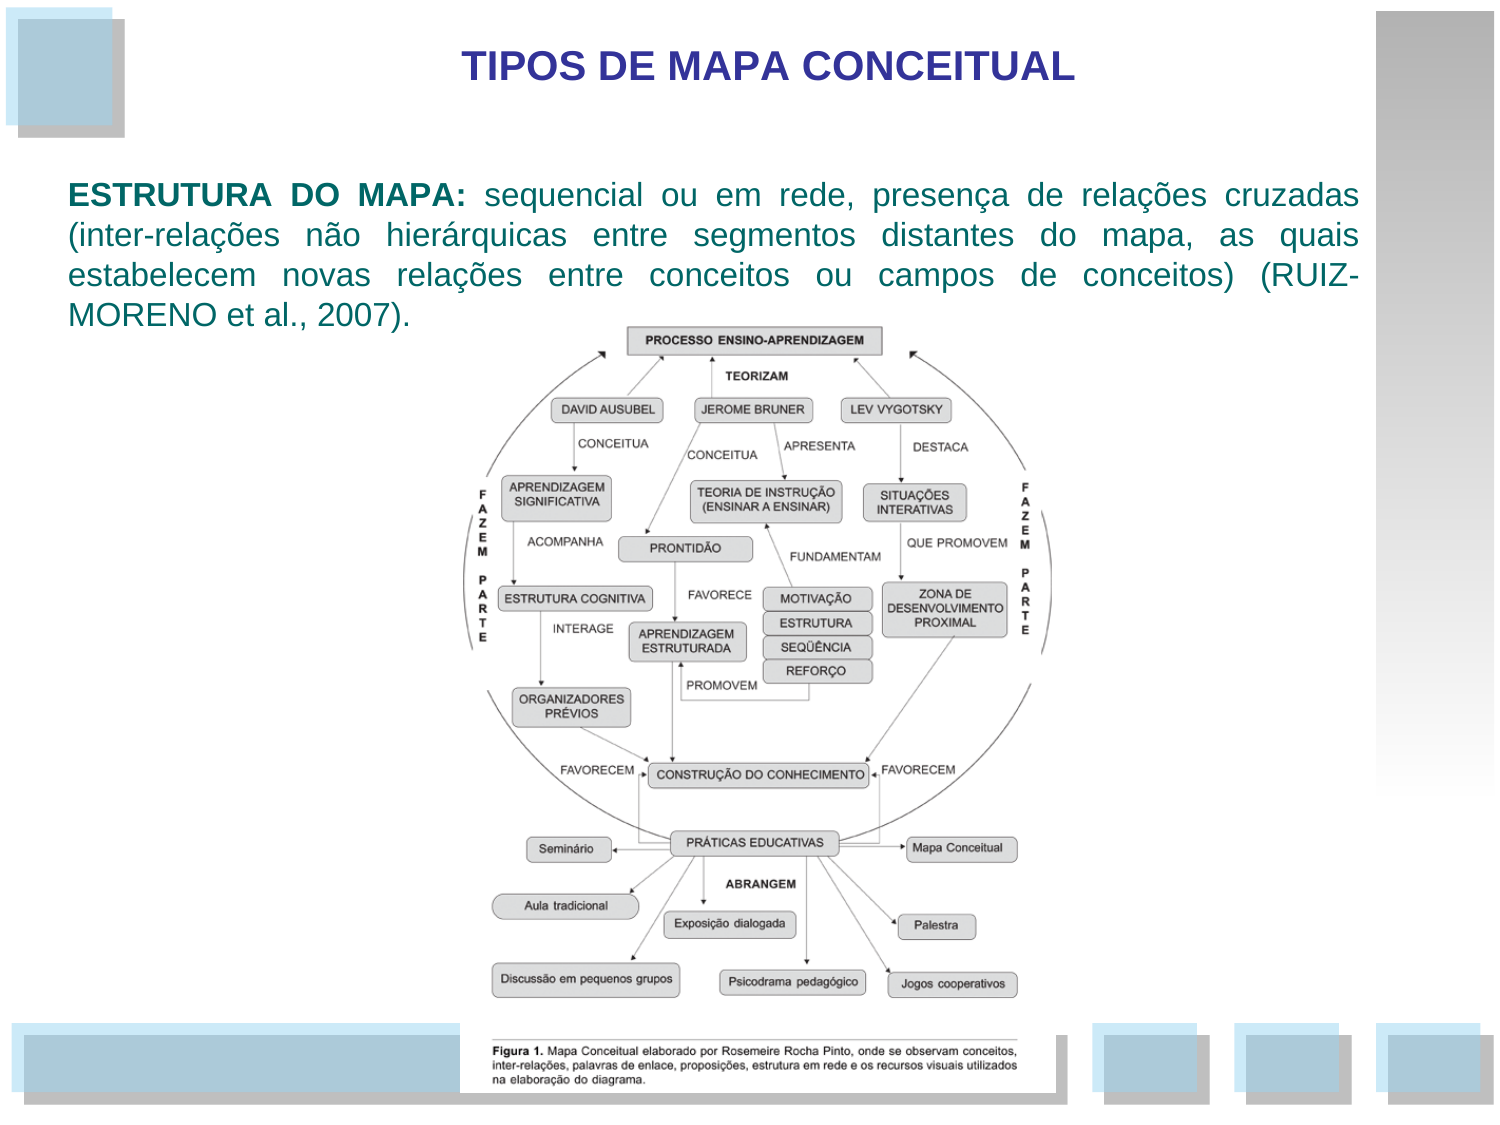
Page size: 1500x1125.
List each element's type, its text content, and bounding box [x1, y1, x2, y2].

text_box ESTRUTURA DO MAPA: sequencial ou em rede, presença de relações cruzadas (inter-relações não hierárquicas entre segmentos distantes do mapa, as quais estabelecem novas relações entre conceitos ou campos de conceitos) (RUIZ-MORENO et al., 2007). [53, 165, 1377, 341]
text_box [1376, 11, 1495, 799]
text_box [5, 7, 113, 126]
text_box [1092, 1023, 1197, 1093]
text_box [11, 1023, 460, 1093]
text_box [1376, 1023, 1481, 1093]
picture [460, 323, 1056, 1093]
text_box TIPOS DE MAPA CONCEITUAL [446, 31, 1091, 97]
text_box [1234, 1023, 1339, 1093]
